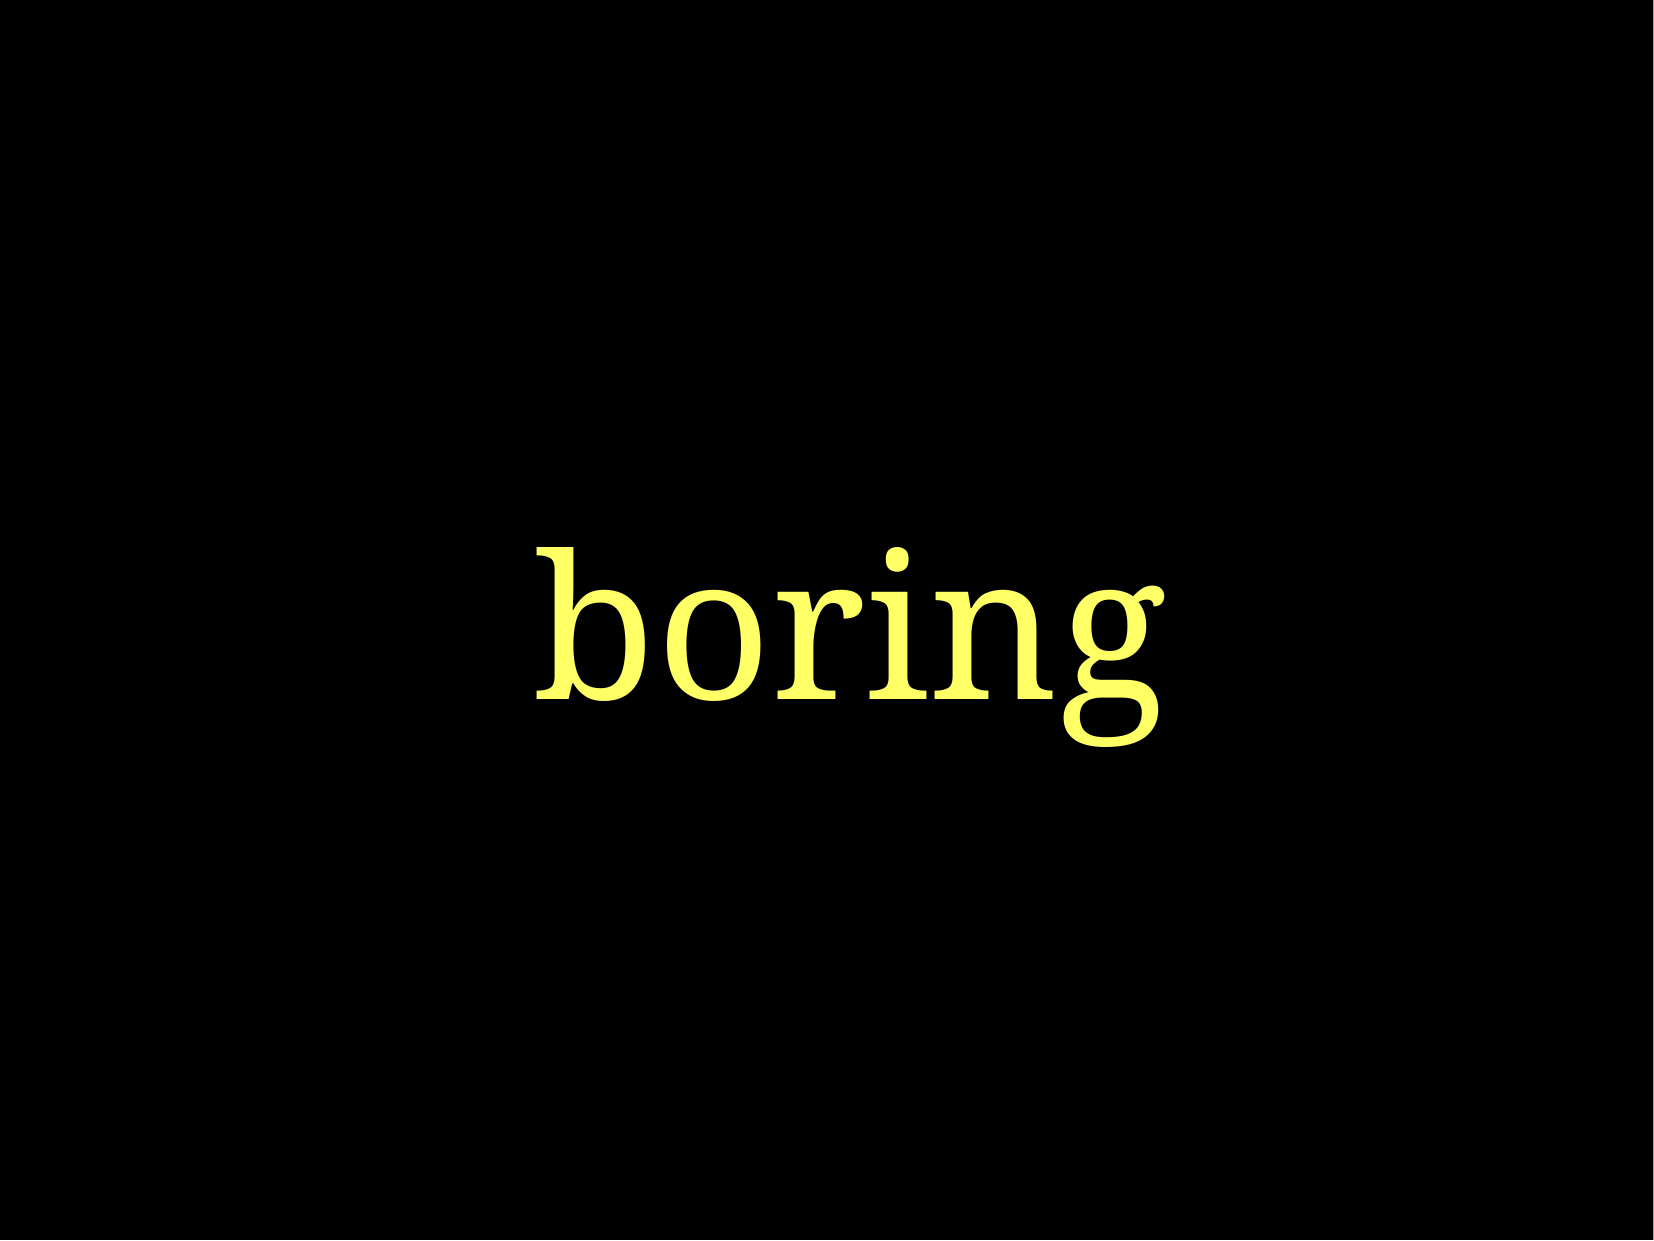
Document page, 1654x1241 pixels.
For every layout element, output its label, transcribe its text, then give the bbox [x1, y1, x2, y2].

subtitle boring [37, 451, 1628, 794]
